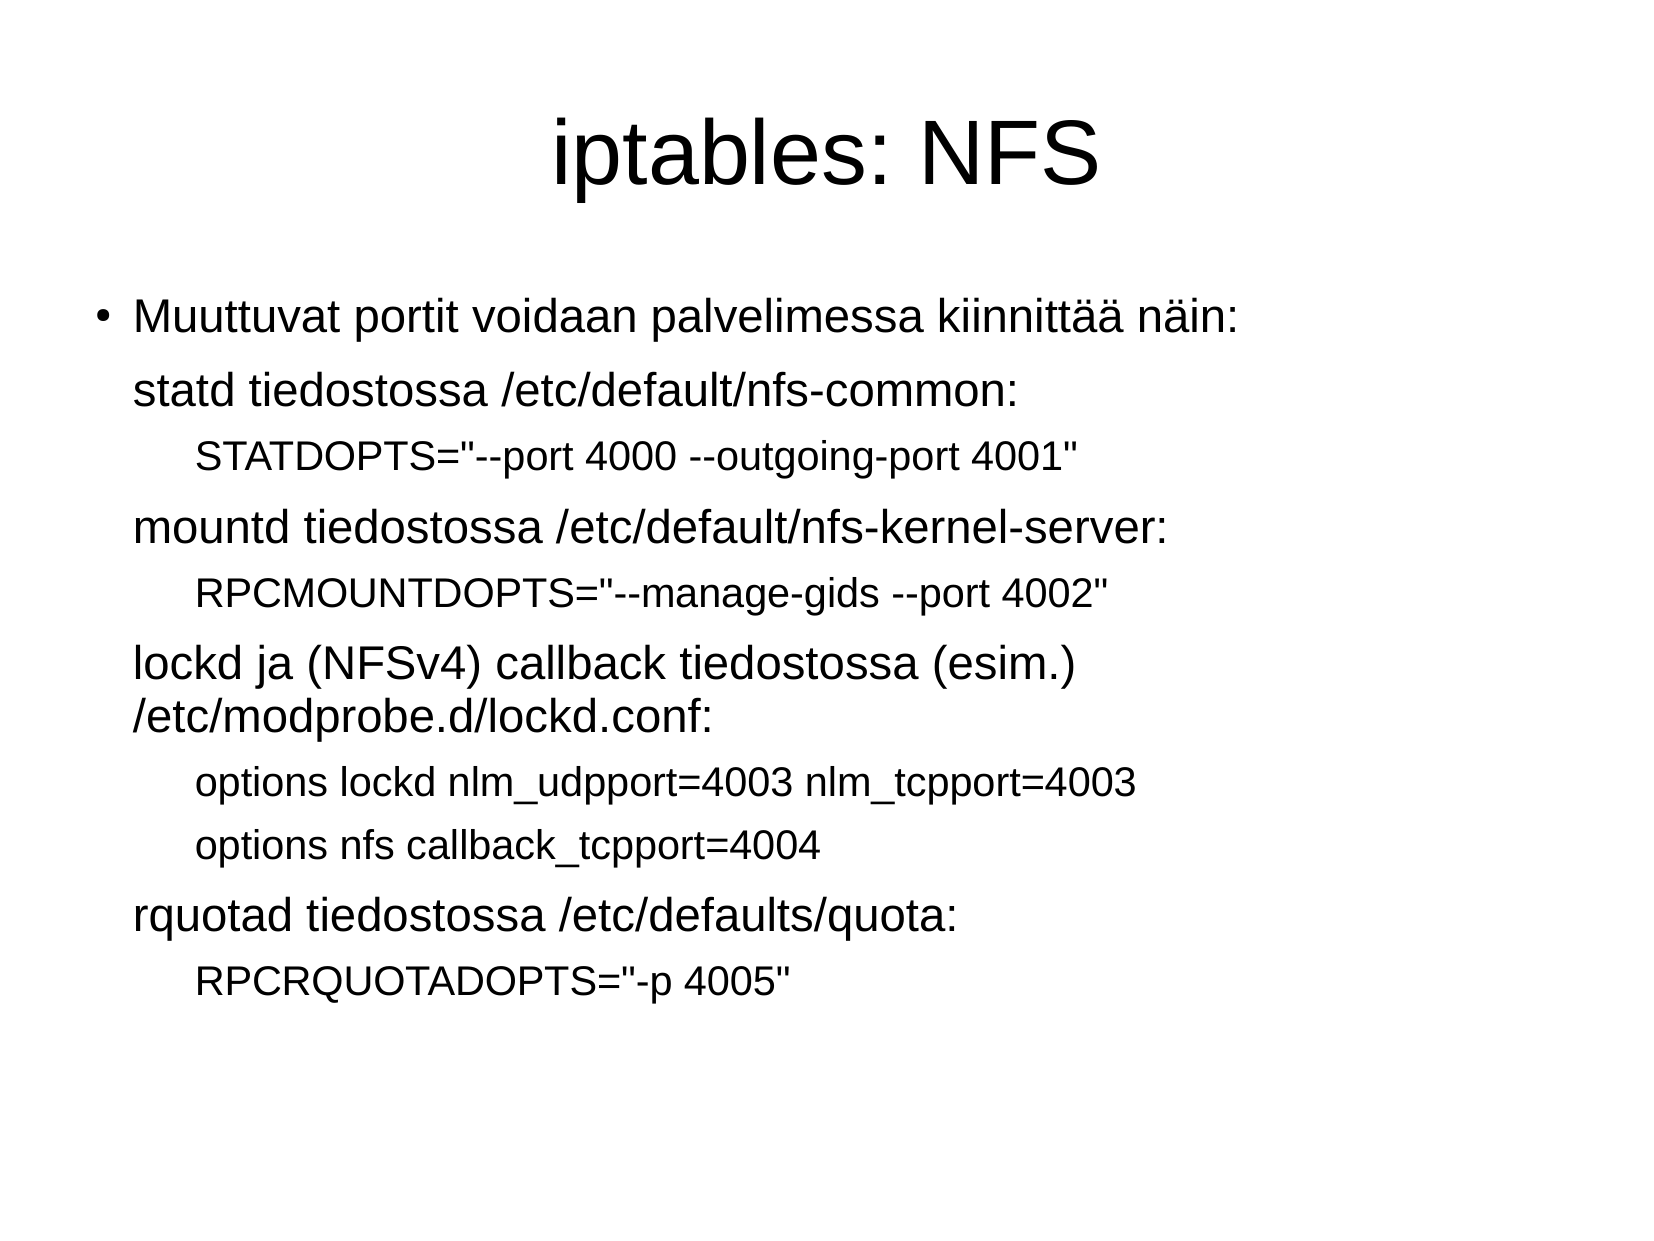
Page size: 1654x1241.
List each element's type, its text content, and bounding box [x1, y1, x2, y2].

list Muuttuvat portit voidaan palvelimessa kiinnittää näin: statd tiedostossa /etc/default/nfs-common: STATDOPTS="--port 4000 --outgoing-port 4001" mountd tiedostossa /etc/default/nfs-kernel-server: RPCMOUNTDOPTS="--manage-gids --port 4002" lockd ja (NFSv4) callback tiedostossa (esim.) /etc/modprobe.d/lockd.conf: options lockd nlm_udpport=4003 nlm_tcpport=4003 options nfs callback_tcpport=4004 rquotad tiedostossa /etc/defaults/quota: RPCRQUOTADOPTS="-p 4005" [82, 290, 1571, 1010]
title iptables: NFS [82, 49, 1571, 257]
